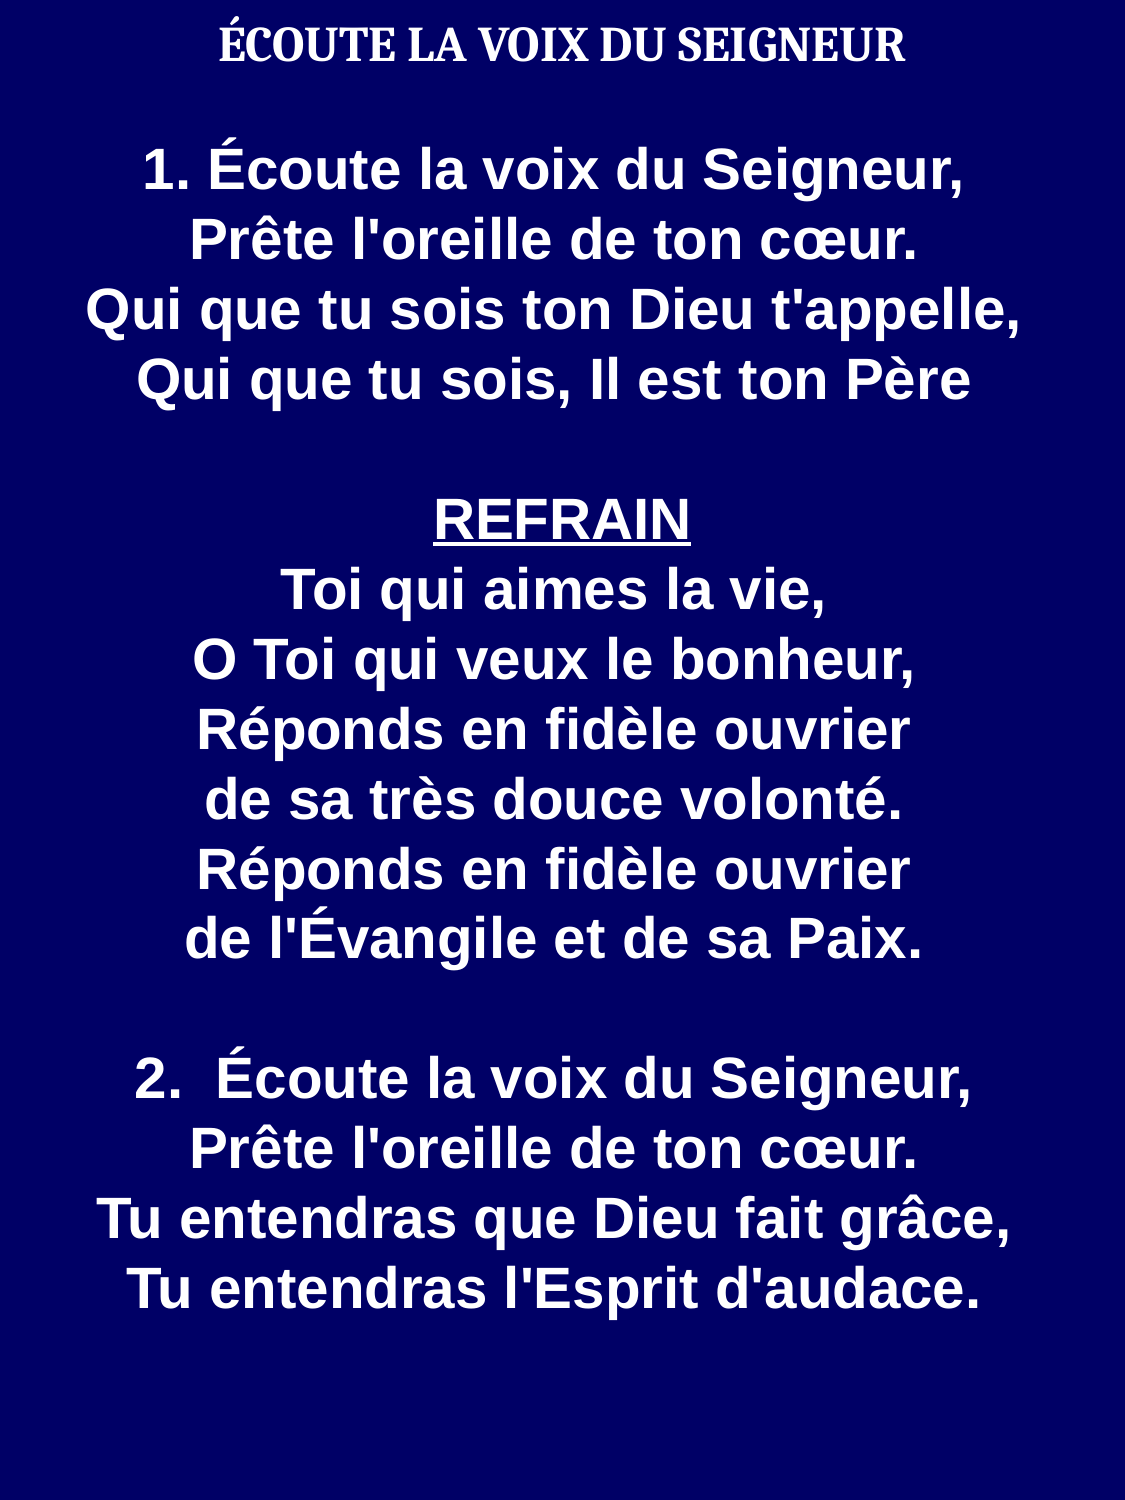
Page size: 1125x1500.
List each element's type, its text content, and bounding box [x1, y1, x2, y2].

text_box ÉCOUTE LA VOIX DU SEIGNEUR 1. Écoute la voix du Seigneur, Prête l'oreille de ton cœur. Qui que tu sois ton Dieu t'appelle, Qui que tu sois, Il est ton Père REFRAIN Toi qui aimes la vie, O Toi qui veux le bonheur, Réponds en fidèle ouvrier de sa très douce volonté. Réponds en fidèle ouvrier de l'Évangile et de sa Paix. 2. Écoute la voix du Seigneur, Prête l'oreille de ton cœur. Tu entendras que Dieu fait grâce, Tu entendras l'Esprit d'audace. [19, 13, 1106, 1458]
